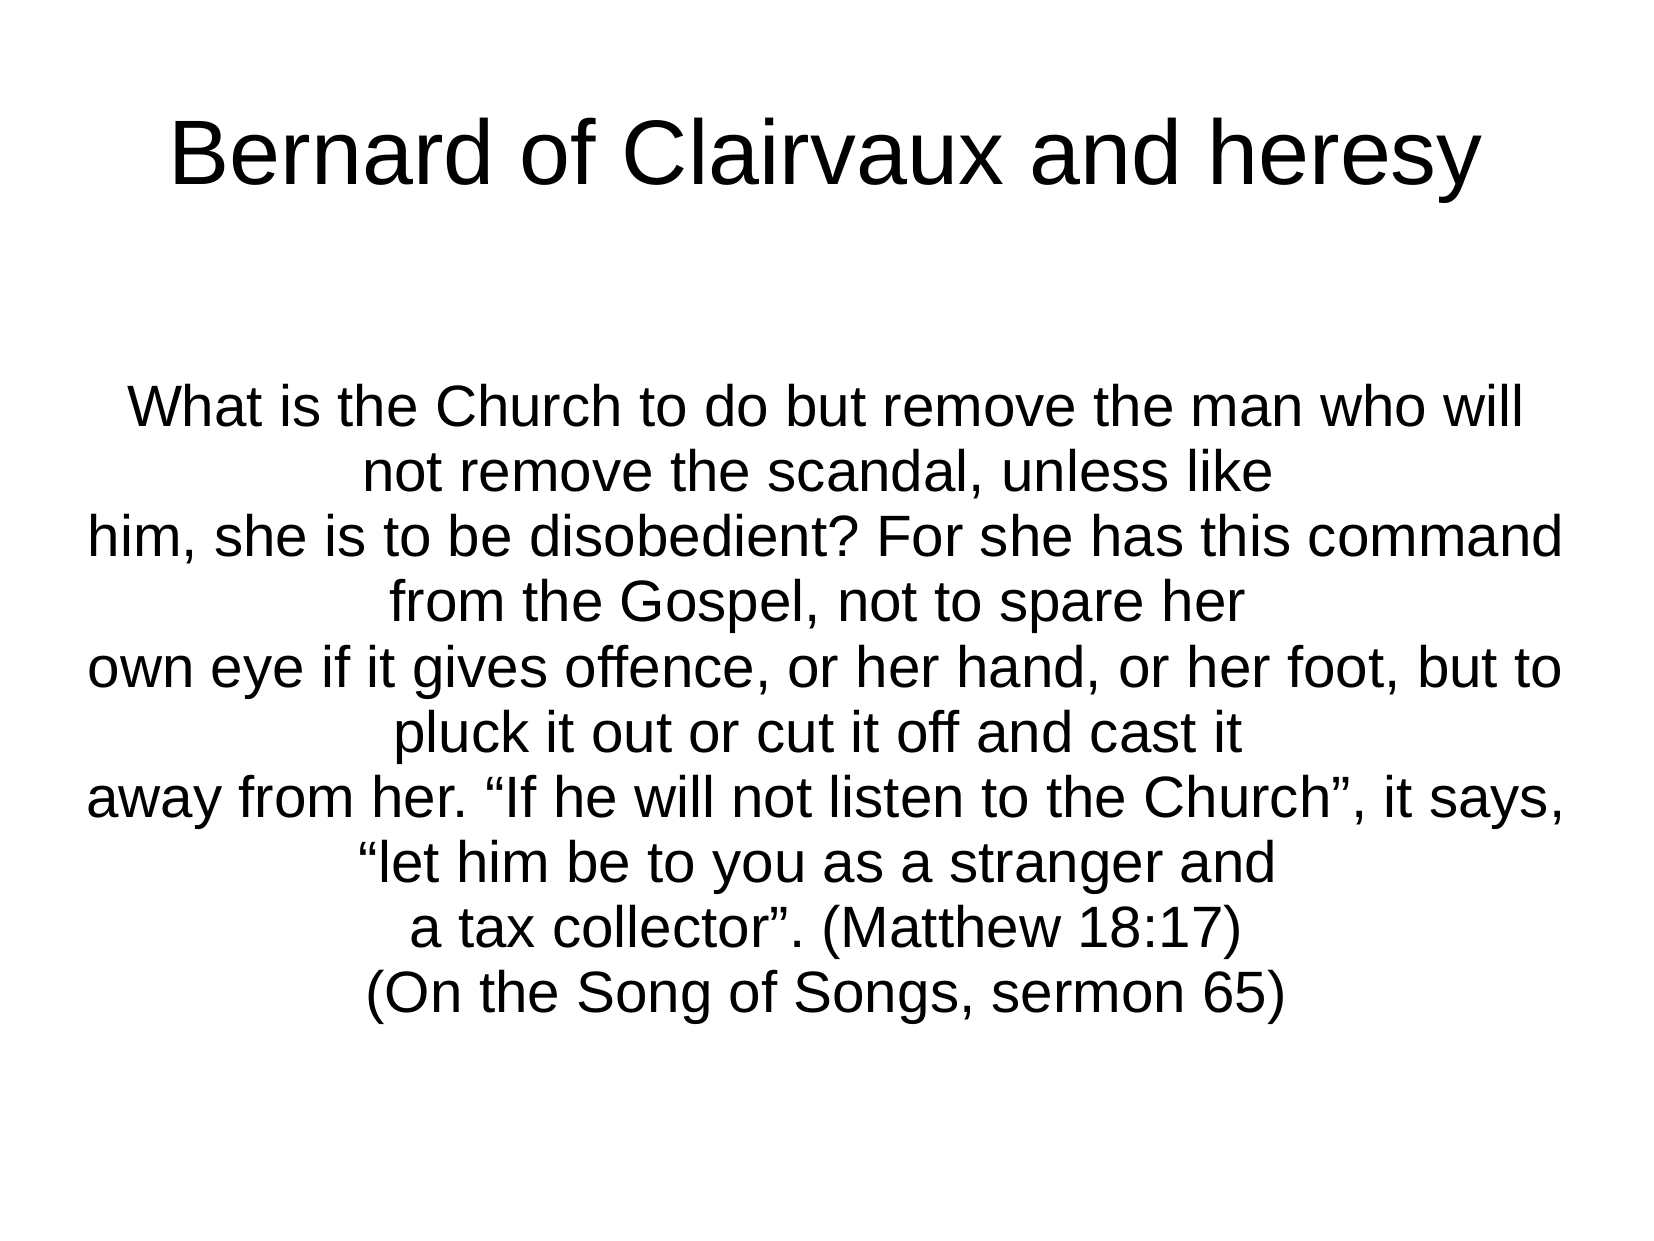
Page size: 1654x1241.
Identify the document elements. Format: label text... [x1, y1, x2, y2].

title Bernard of Clairvaux and heresy [82, 56, 1571, 250]
subtitle What is the Church to do but remove the man who will not remove the scandal, unless like him, she is to be disobedient? For she has this command from the Gospel, not to spare her own eye if it gives offence, or her hand, or her foot, but to pluck it out or cut it off and cast it away from her. “If he will not listen to the Church”, it says, “let him be to you as a stranger and a tax collector”. (Matthew 18:17) (On the Song of Songs, sermon 65) [82, 297, 1571, 1102]
